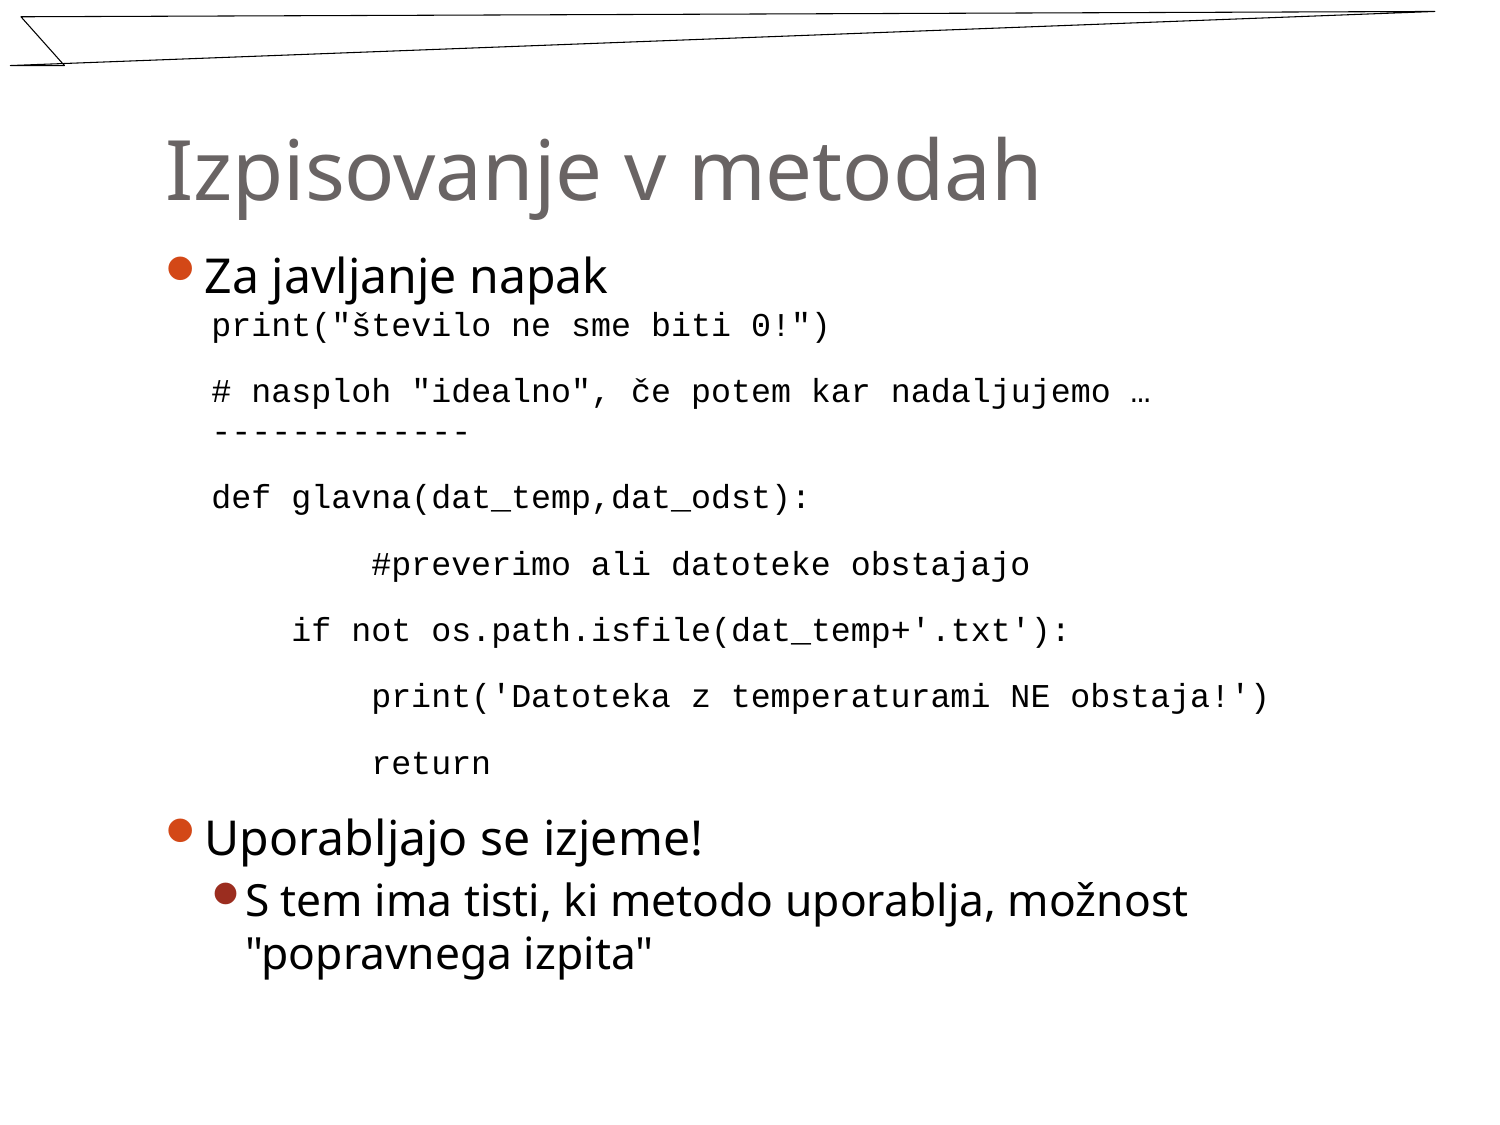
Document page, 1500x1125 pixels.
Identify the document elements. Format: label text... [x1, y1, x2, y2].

list Za javljanje napak print("število ne sme biti 0!") # nasploh "idealno", če potem kar nadaljujemo … ------------- def glavna(dat_temp,dat_odst): #preverimo ali datoteke obstajajo if not os.path.isfile(dat_temp+'.txt'): print('Datoteka z temperaturami NE obstaja!') return Uporabljajo se izjeme! S tem ima tisti, ki metodo uporablja, možnost "popravnega izpita" [150, 237, 1425, 988]
title Izpisovanje v metodah [150, 45, 1425, 233]
